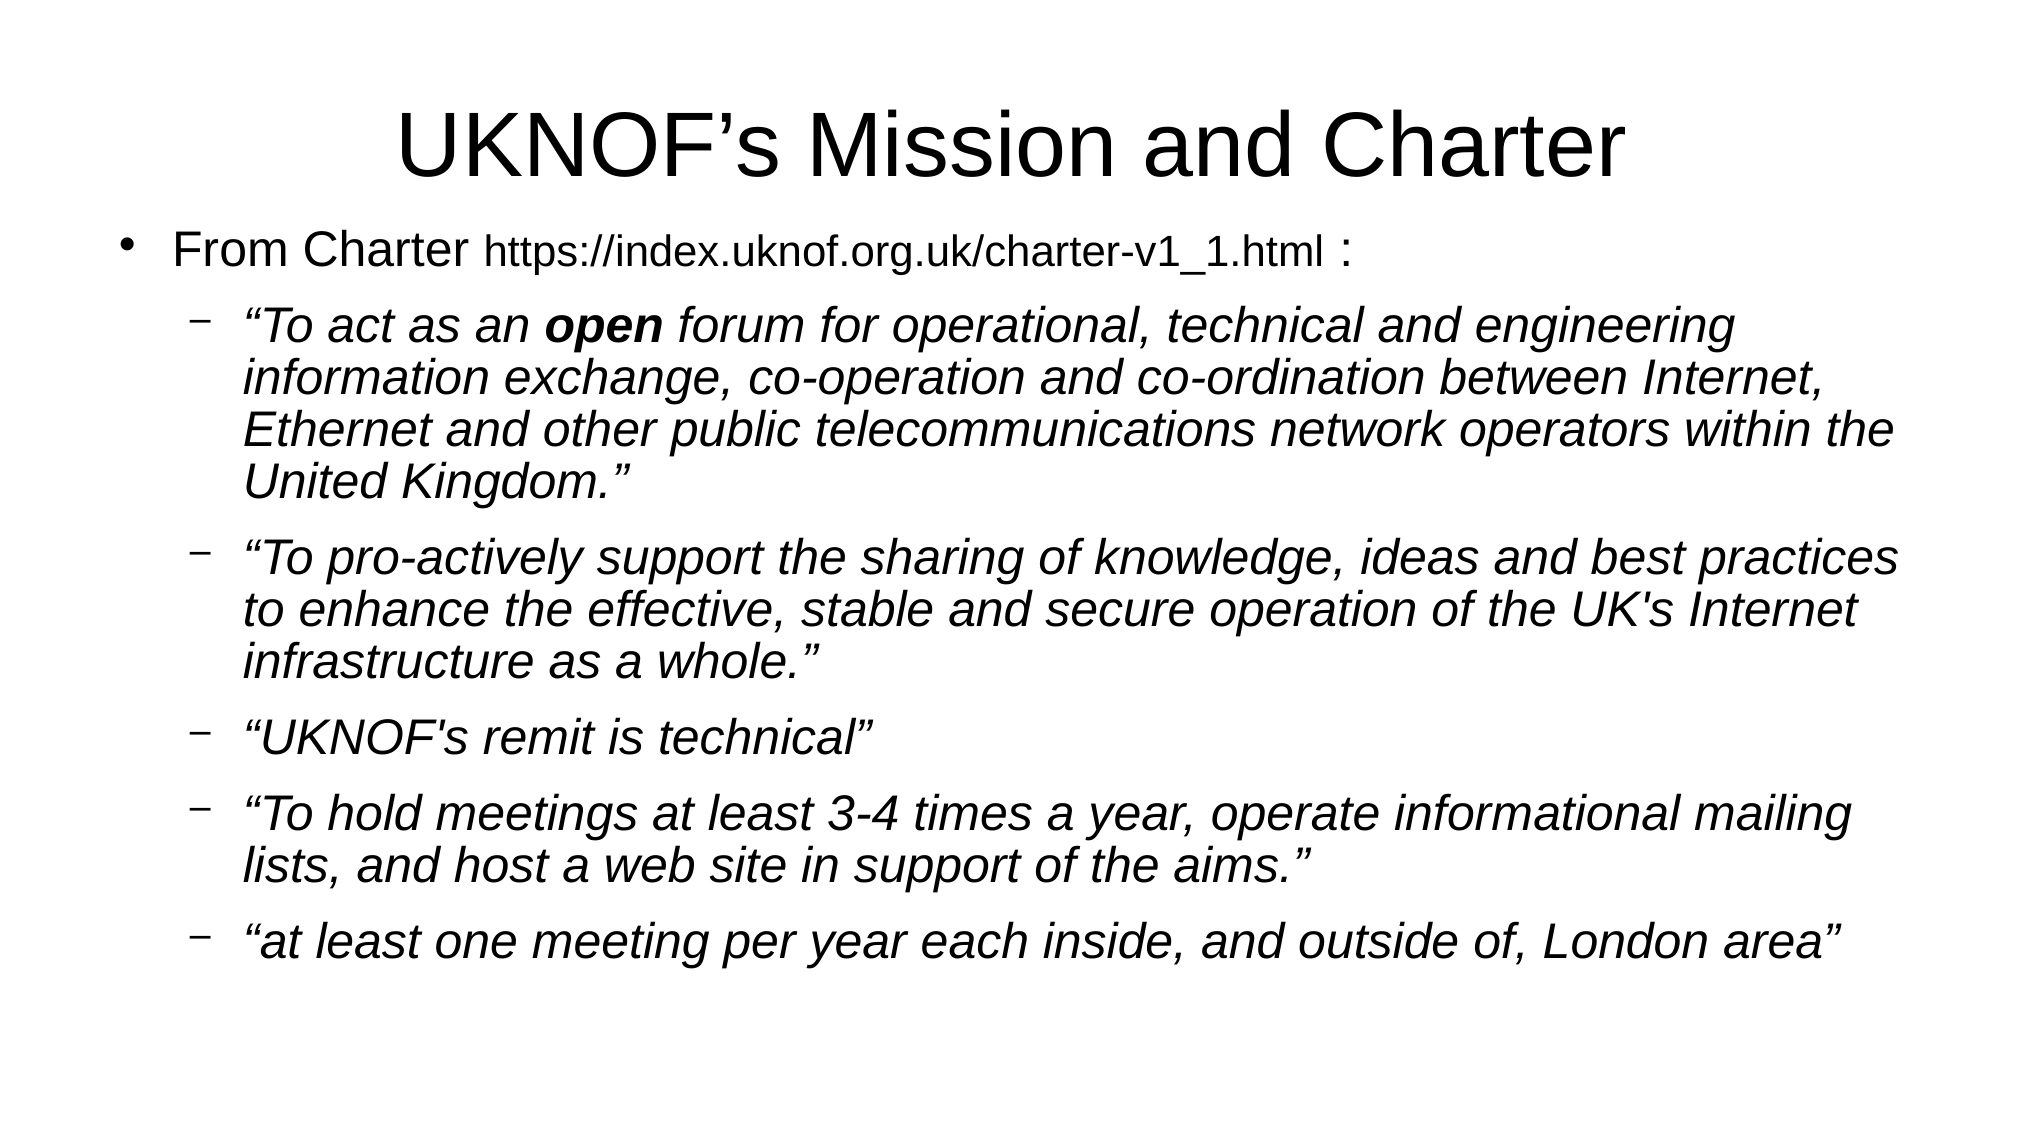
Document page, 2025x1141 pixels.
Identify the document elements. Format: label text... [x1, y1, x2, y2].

list From Charter https://index.uknof.org.uk/charter-v1_1.html : “To act as an open forum for operational, technical and engineering information exchange, co-operation and co-ordination between Internet, Ethernet and other public telecommunications network operators within the United Kingdom.” “To pro-actively support the sharing of knowledge, ideas and best practices to enhance the effective, stable and secure operation of the UK's Internet infrastructure as a whole.” “UKNOF's remit is technical” “To hold meetings at least 3-4 times a year, operate informational mailing lists, and host a web site in support of the aims.” “at least one meeting per year each inside, and outside of, London area” [101, 224, 1950, 886]
title UKNOF’s Mission and Charter [101, 45, 1923, 224]
